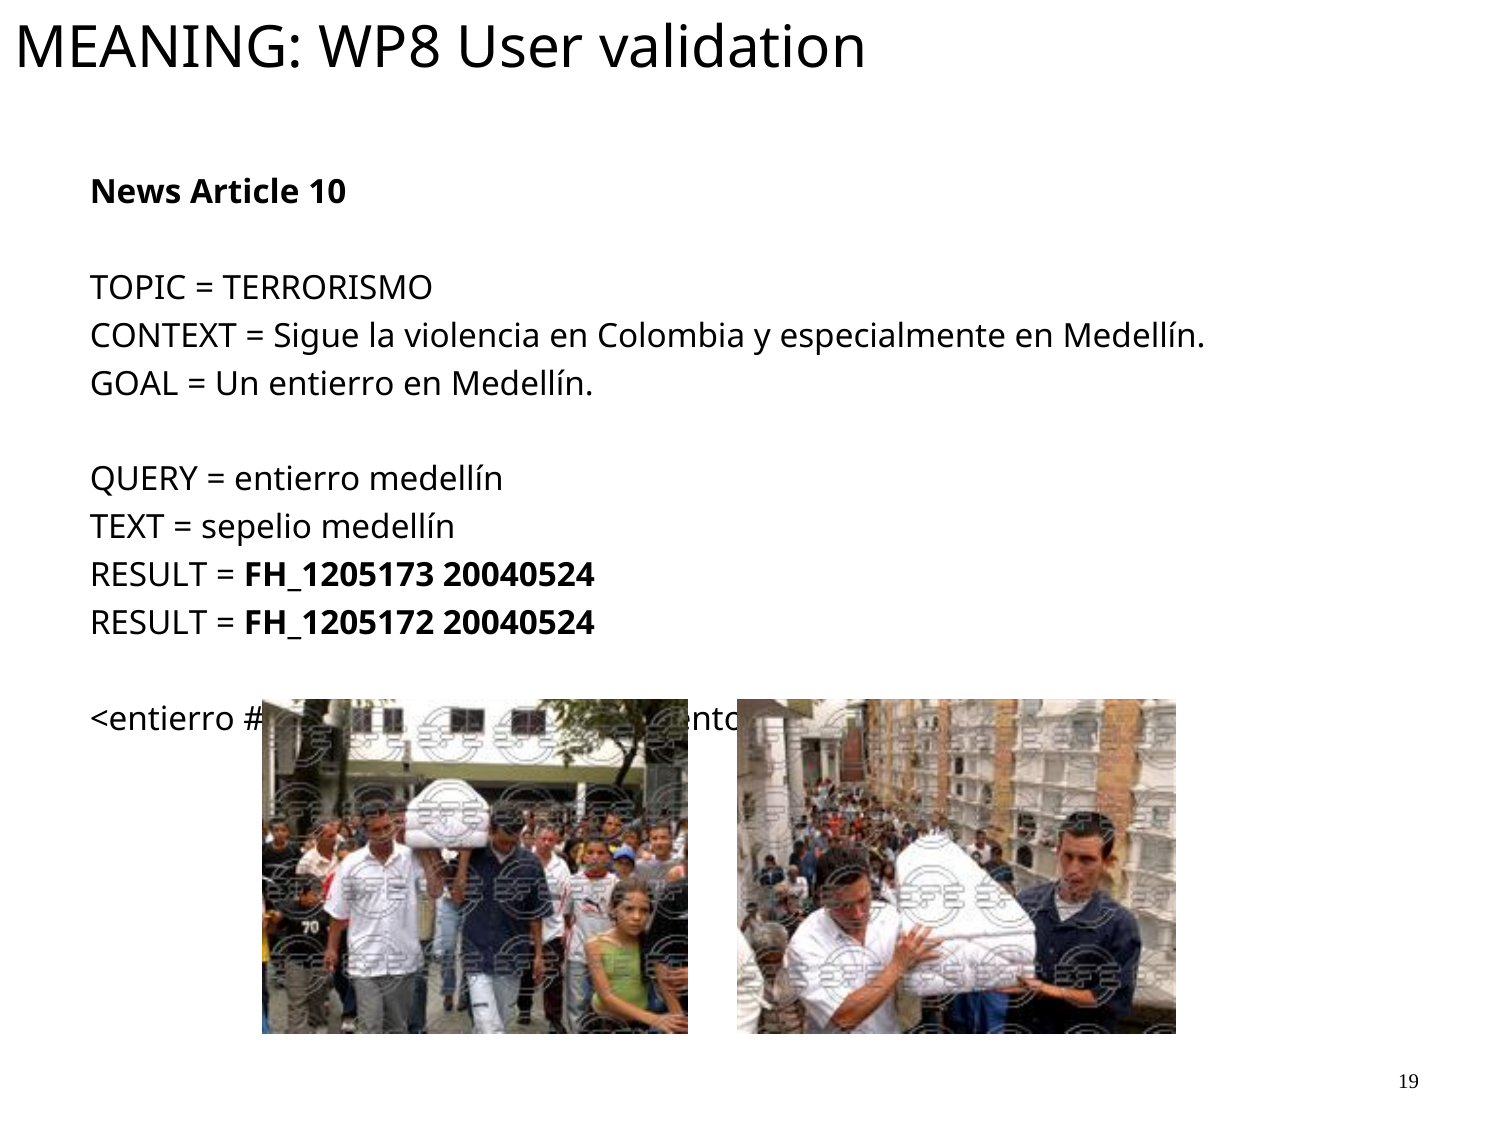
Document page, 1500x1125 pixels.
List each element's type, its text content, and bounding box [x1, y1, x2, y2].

picture [262, 699, 688, 1034]
title MEANING: WP8 User validation [0, 0, 1500, 88]
picture [737, 699, 1176, 1034]
list News Article 10 TOPIC = TERRORISMO CONTEXT = Sigue la violencia en Colombia y especialmente en Medellín. GOAL = Un entierro en Medellín. QUERY = entierro medellín TEXT = sepelio medellín RESULT = FH_1205173 20040524 RESULT = FH_1205172 20040524 <entierro #35, sepelio #14, enterramiento #7> = <funeral> [75, 112, 1438, 1001]
